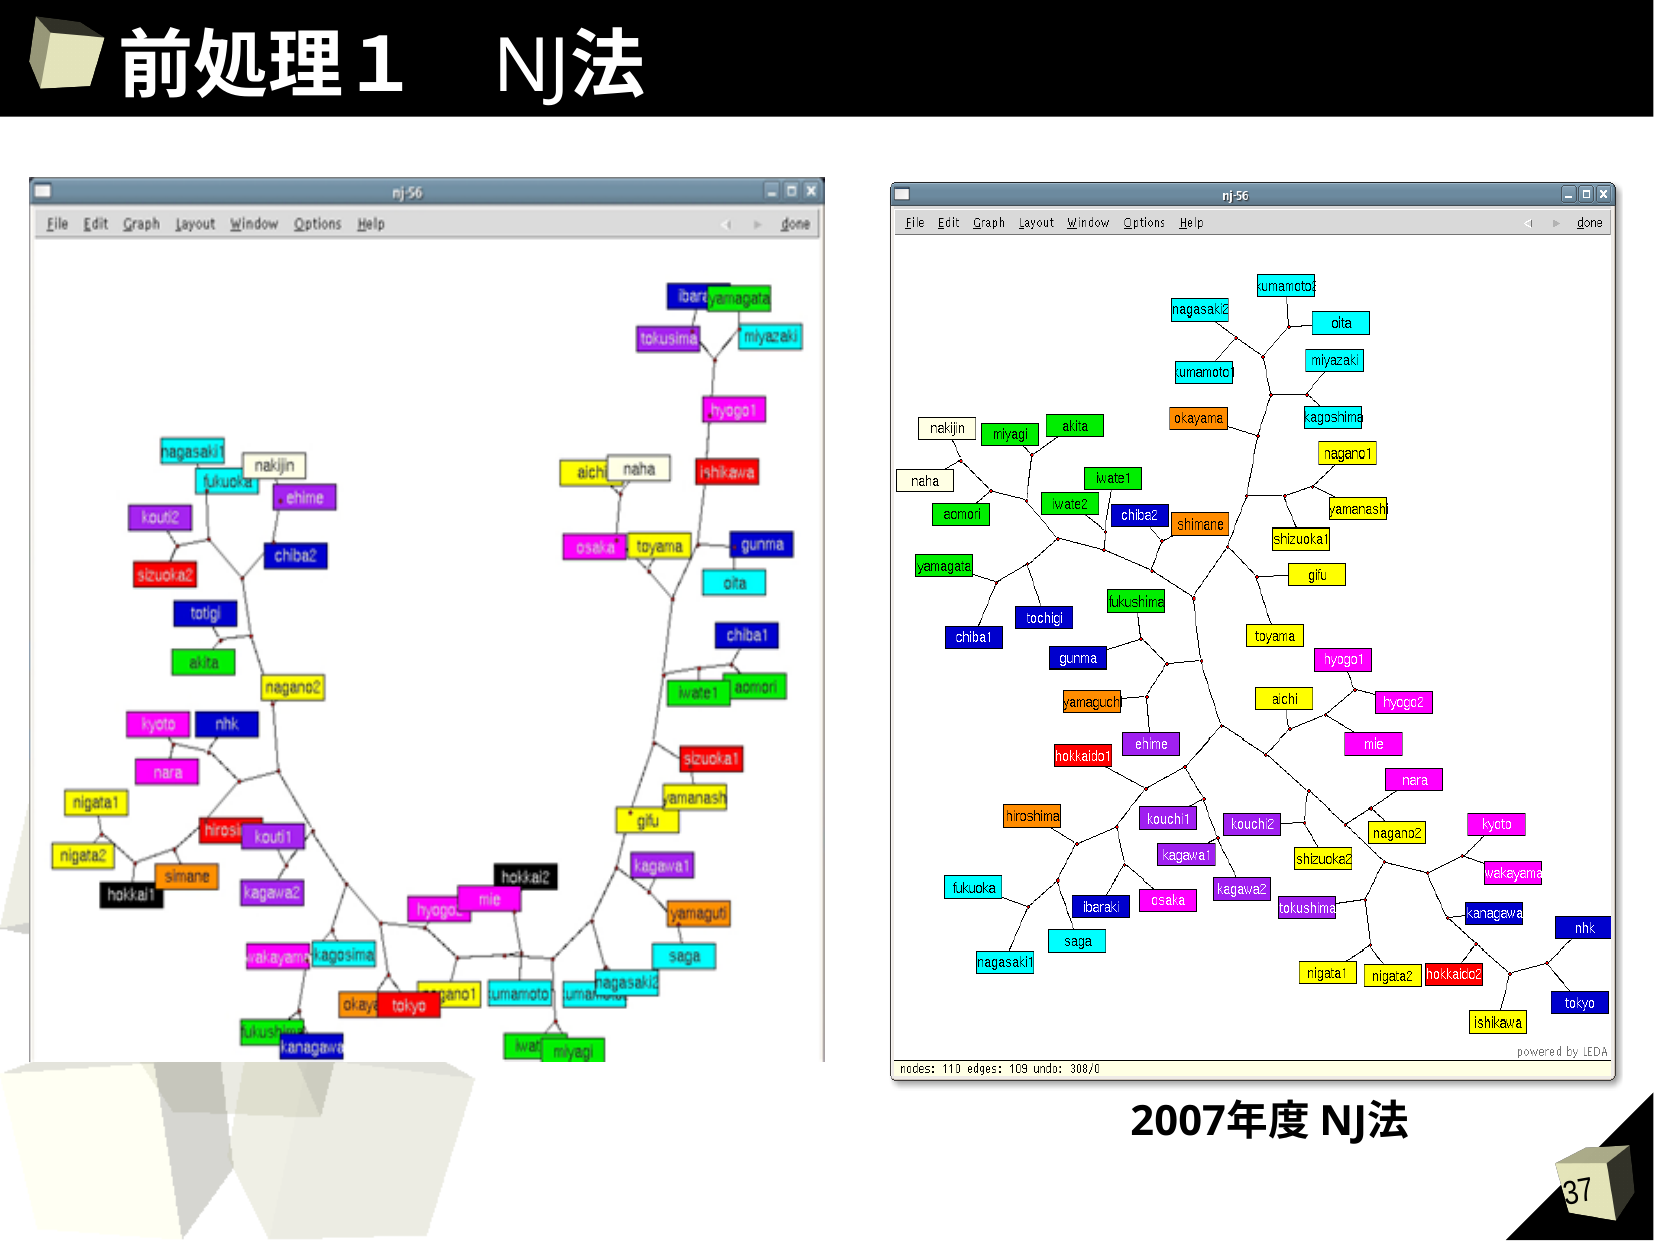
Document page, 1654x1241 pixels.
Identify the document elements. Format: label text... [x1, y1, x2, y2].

picture [0, 177, 827, 1241]
title 前処理１ NJ法 [118, 0, 1595, 119]
picture [885, 177, 1625, 1093]
text_box 2007年度 NJ法 [1033, 1092, 1506, 1143]
